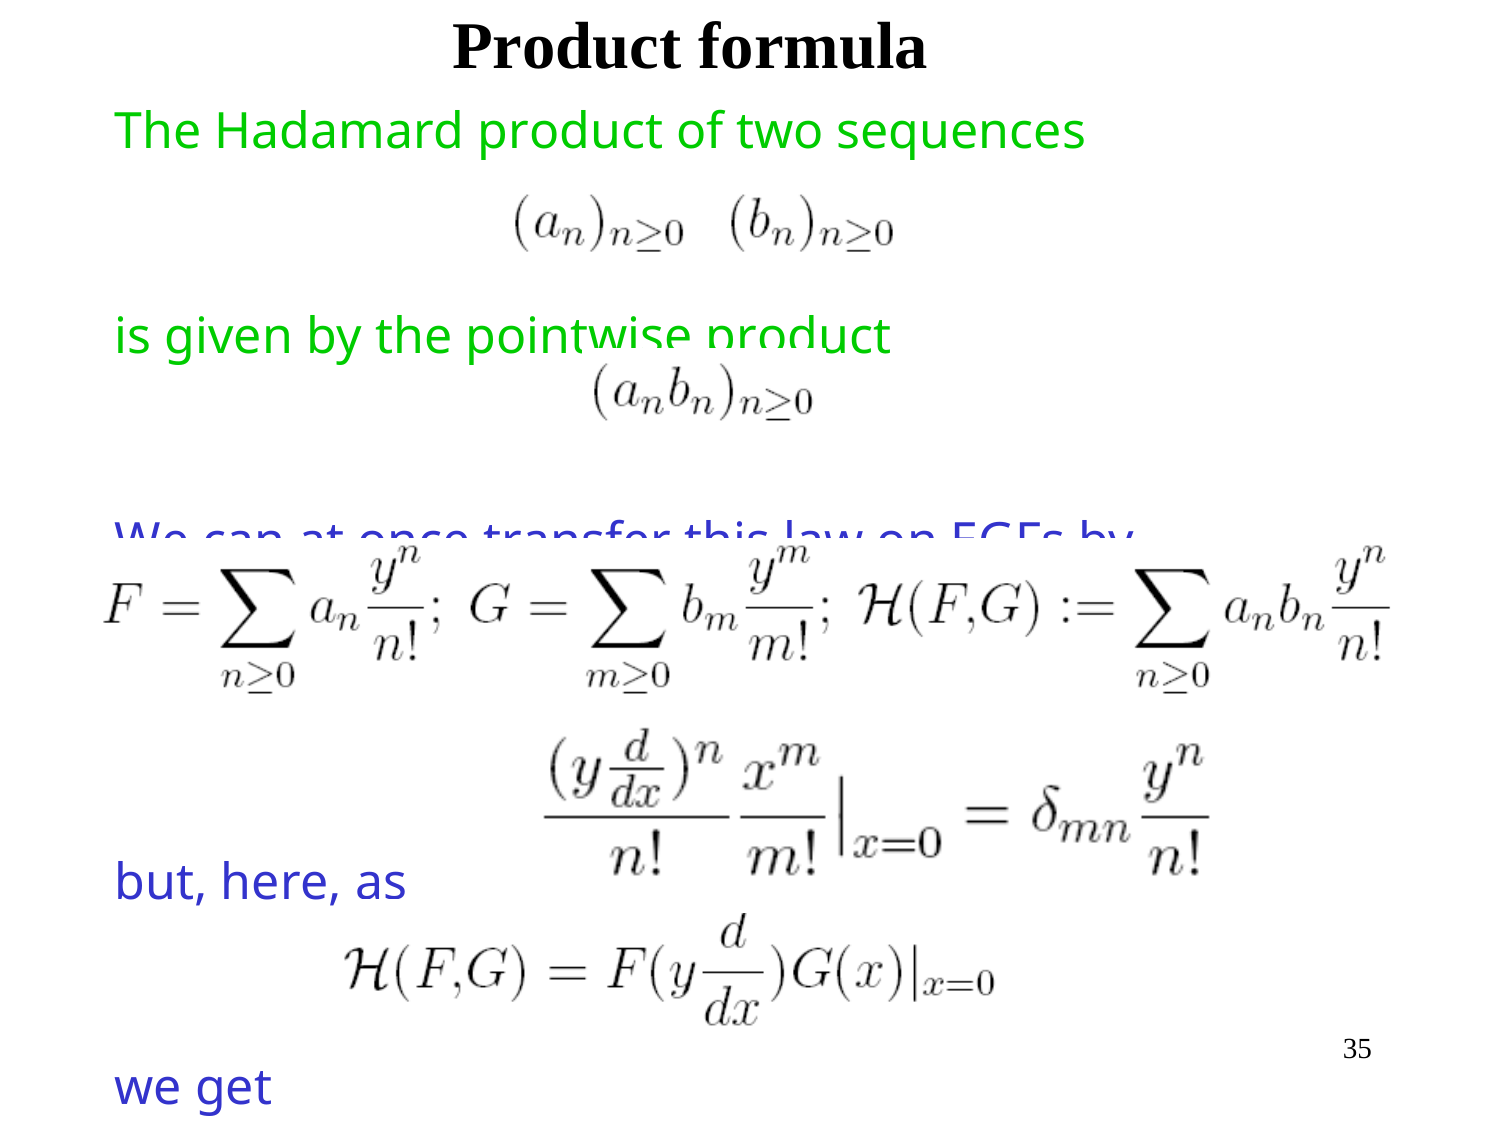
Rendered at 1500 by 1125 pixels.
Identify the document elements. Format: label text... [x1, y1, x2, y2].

picture [500, 187, 907, 263]
picture [99, 538, 1401, 1032]
text_box Product formula [437, 4, 944, 91]
text_box The Hadamard product of two sequences is given by the pointwise product We can at once transfer this law on EGFs by but, here, as we get [99, 700, 1401, 1125]
text_box The Hadamard product of two sequences is given by the pointwise product We can at once transfer this law on EGFs by but, here, as we get [99, 87, 1401, 538]
picture [582, 348, 826, 438]
